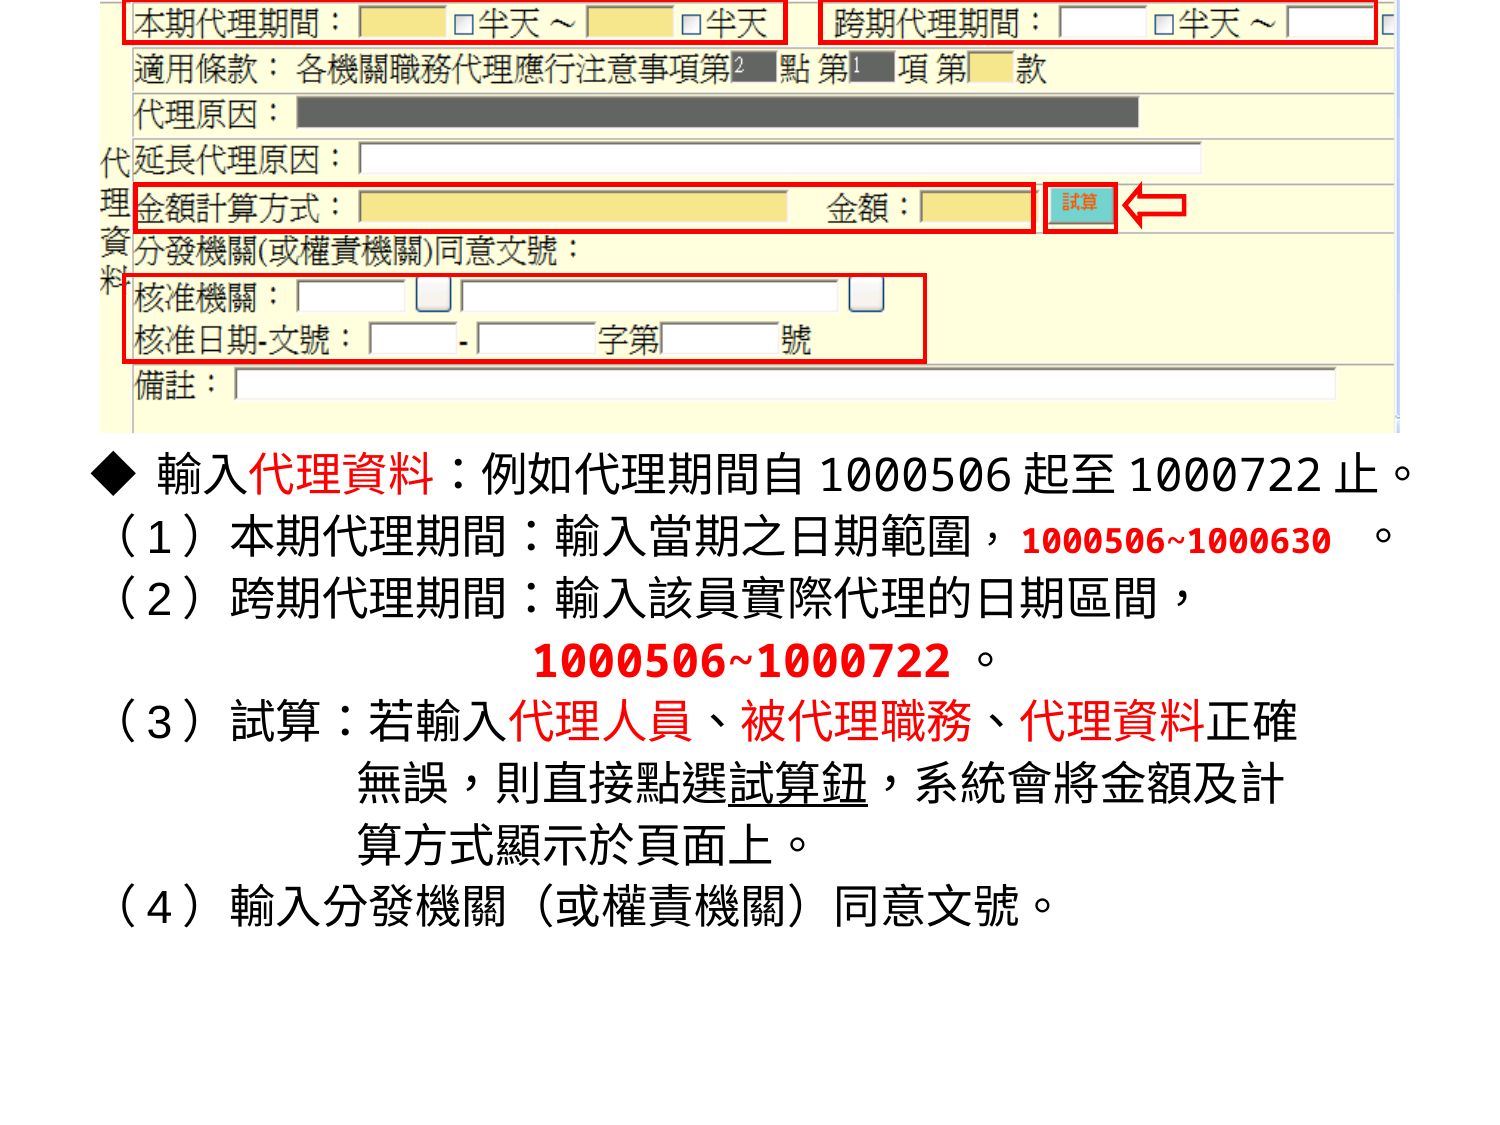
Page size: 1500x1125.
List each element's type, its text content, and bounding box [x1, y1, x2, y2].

text_box [135, 184, 1034, 232]
text_box [123, 0, 786, 43]
text_box [1045, 184, 1117, 232]
text_box [820, 0, 1377, 43]
list ◆輸入代理資料：例如代理期間自1000506起至1000722止。 （1）本期代理期間：輸入當期之日期範圍，1000506~1000630 。 （2）跨期代理期間：輸入該員實際代理的日期區間， 1000506~1000722。 （3）試算：若輸入代理人員、被代理職務、代理資料正確 無誤，則直接點選試算鈕，系統會將金額及計 算方式顯示於頁面上。 （4）輸入分發機關（或權責機關）同意文號。 [75, 444, 1426, 1005]
text_box [123, 275, 925, 362]
picture [100, 0, 1400, 433]
text_box [1124, 187, 1185, 223]
